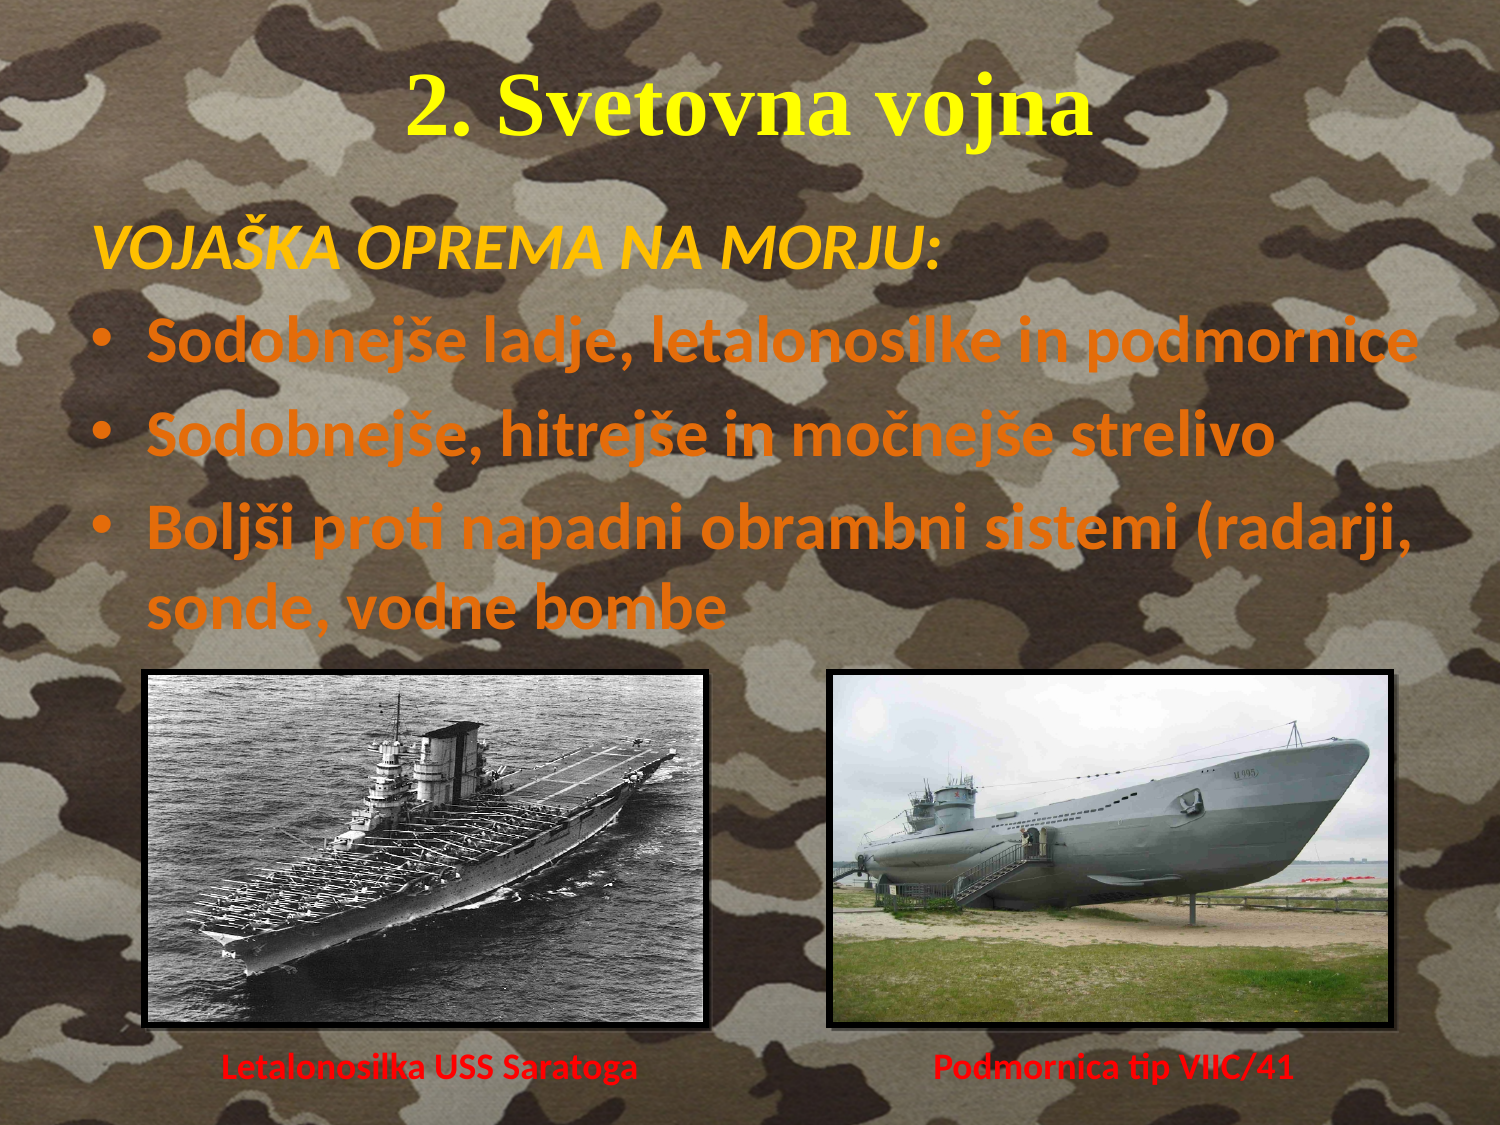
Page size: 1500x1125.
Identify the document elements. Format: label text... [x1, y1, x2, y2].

picture [832, 675, 1388, 1022]
picture [147, 938, 711, 1031]
text_box Letalonosilka USS Saratoga [206, 1034, 654, 1095]
text_box Podmornica tip VIIC/41 [918, 1034, 1310, 1095]
list VOJAŠKA OPREMA NA MORJU: Sodobnejše ladje, letalonosilke in podmornice Sodobnejše, hitrejše in močnejše strelivo Boljši proti napadni obrambni sistemi (radarji, sonde, vodne bombe [75, 195, 1500, 938]
picture [832, 938, 1398, 1031]
picture [147, 675, 703, 1022]
picture [0, 0, 1500, 1125]
title 2. Svetovna vojna [75, 5, 1426, 193]
